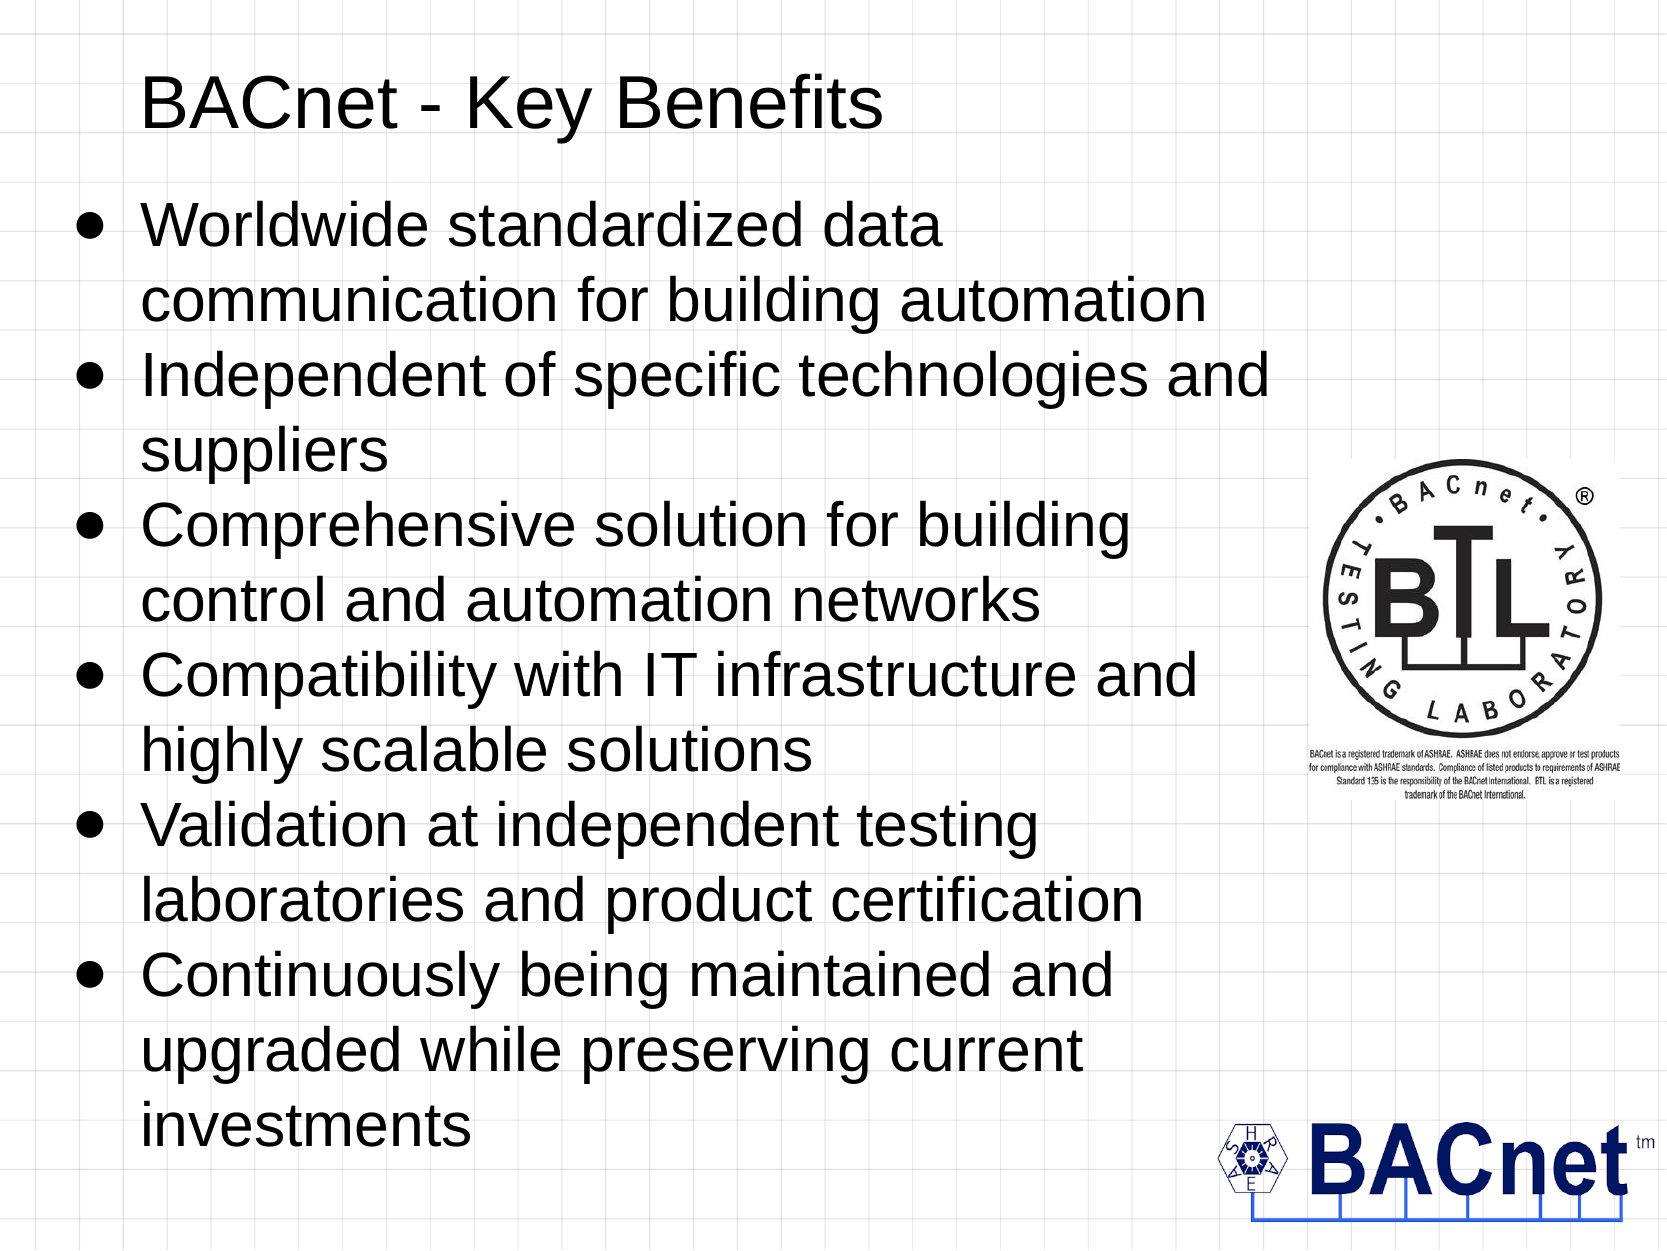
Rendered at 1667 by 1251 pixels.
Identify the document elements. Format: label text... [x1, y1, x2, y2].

picture [0, 0, 1667, 1250]
title BACnet - Key Benefits [133, 47, 1630, 170]
list Worldwide standardized data communication for building automation Independent of specific technologies and suppliers Comprehensive solution for building control and automation networks Compatibility with IT infrastructure and highly scalable solutions Validation at independent testing laboratories and product certification Continuously being maintained and upgraded while preserving current investments [50, 169, 1310, 1090]
